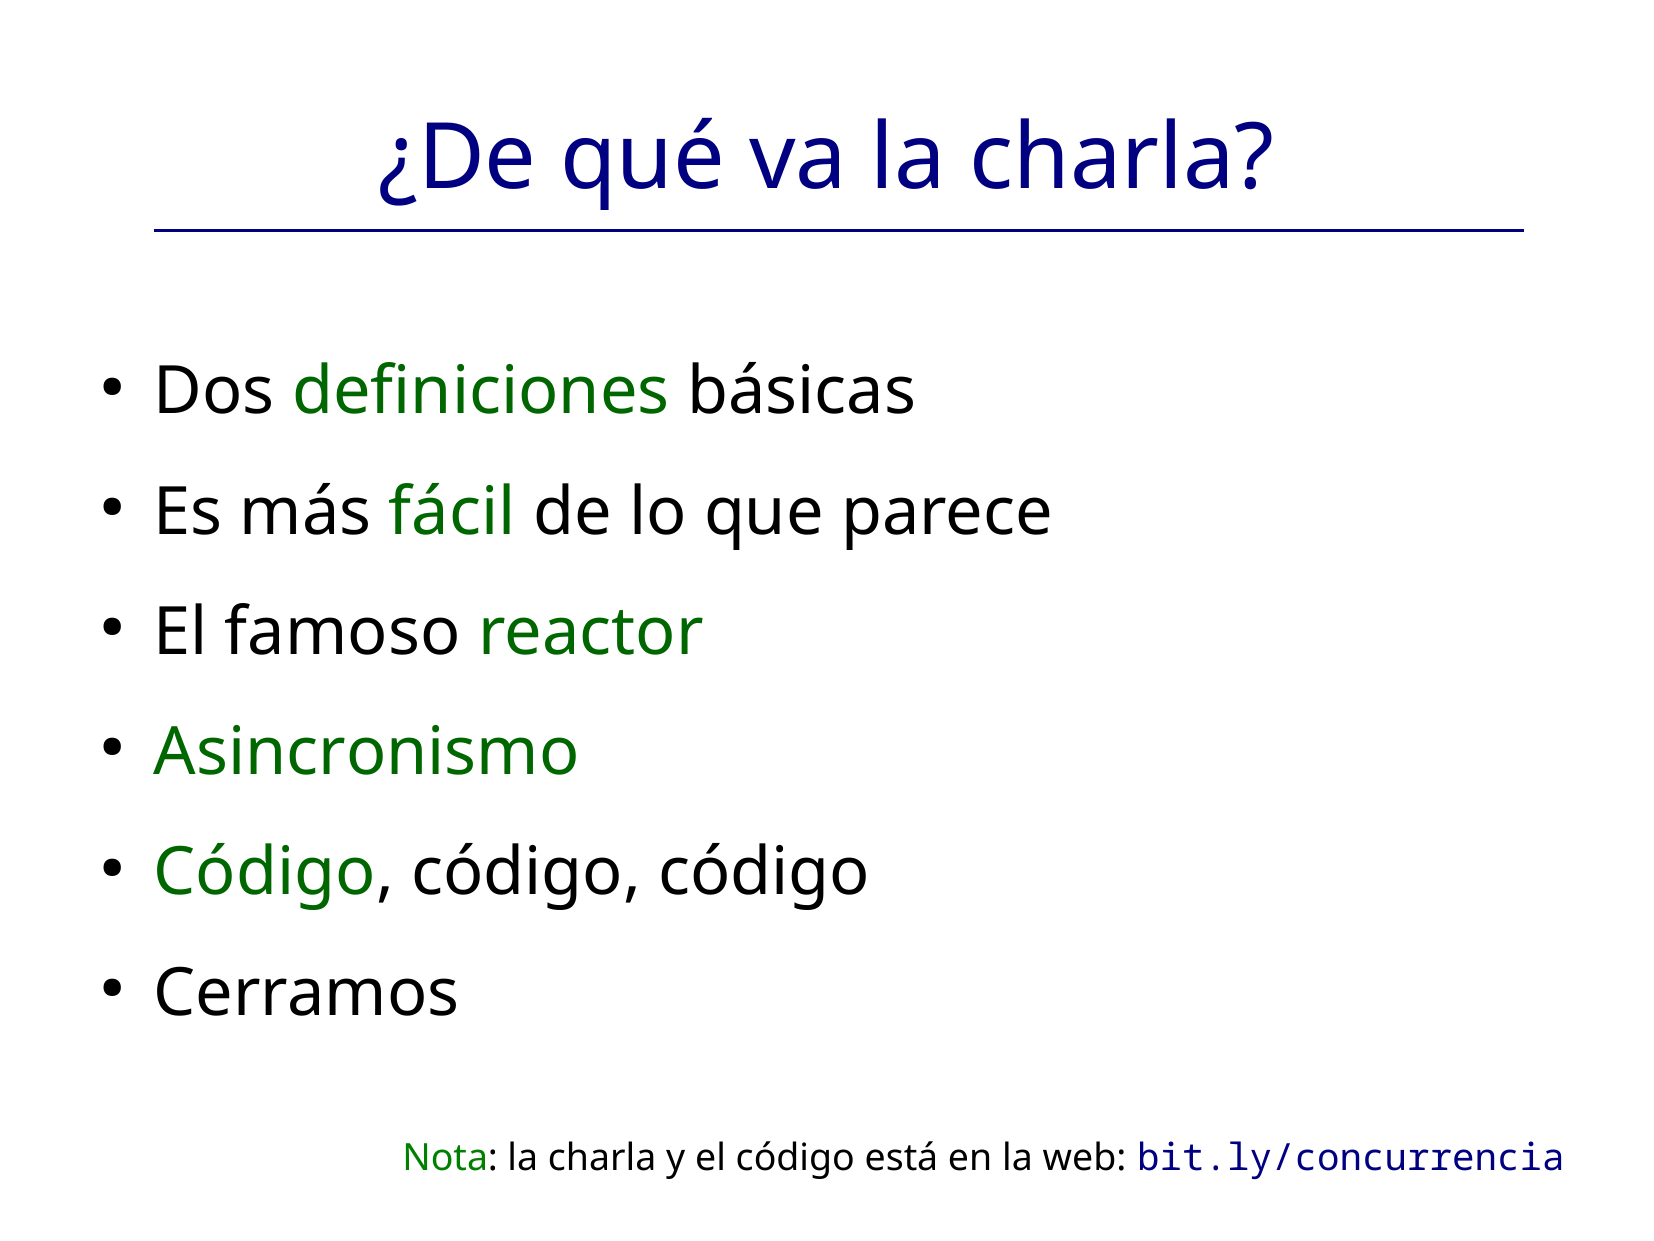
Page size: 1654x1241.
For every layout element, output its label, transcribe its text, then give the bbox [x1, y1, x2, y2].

list Dos definiciones básicas Es más fácil de lo que parece El famoso reactor Asincronismo Código, código, código Cerramos [82, 342, 1571, 1062]
text_box Nota: la charla y el código está en la web: bit.ly/concurrencia [330, 1121, 1581, 1182]
title ¿De qué va la charla? [82, 49, 1571, 257]
